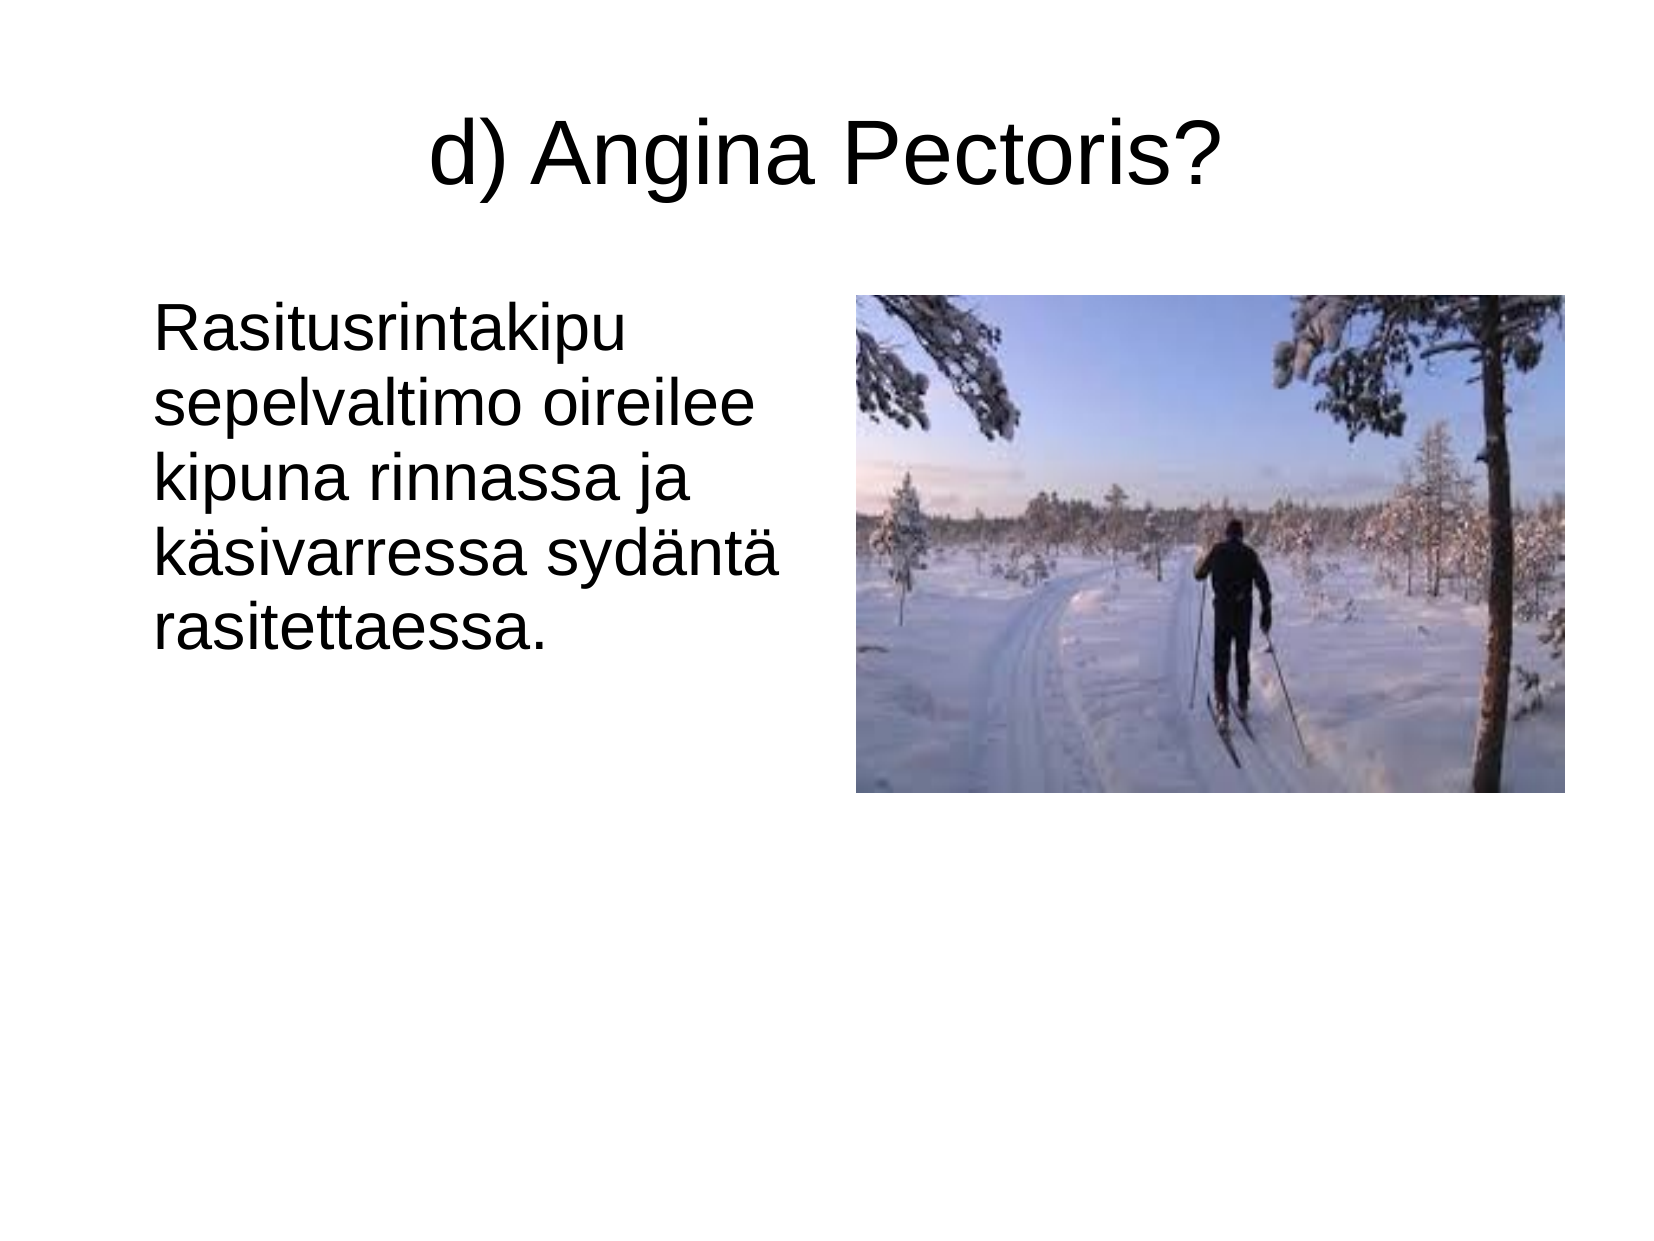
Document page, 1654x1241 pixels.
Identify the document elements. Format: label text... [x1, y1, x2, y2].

title d) Angina Pectoris? [82, 49, 1571, 257]
list Rasitusrintakipu sepelvaltimo oireilee kipuna rinnassa ja käsivarressa sydäntä rasitettaessa. [82, 290, 809, 1094]
picture [856, 295, 1565, 793]
